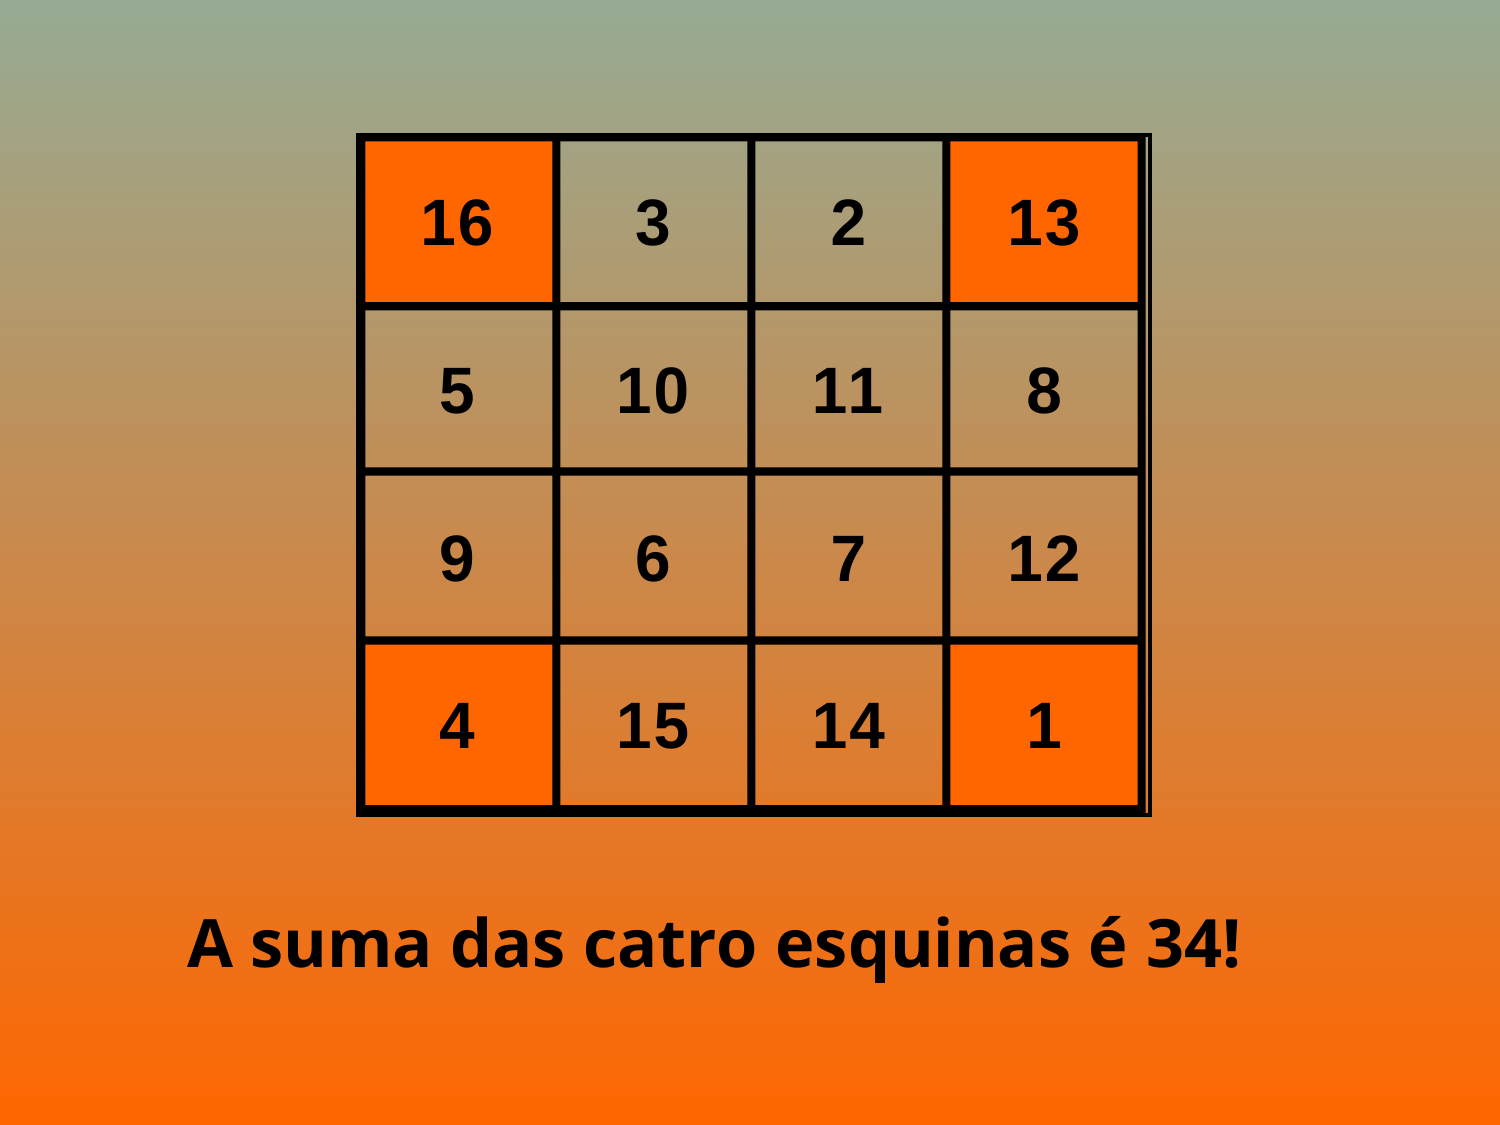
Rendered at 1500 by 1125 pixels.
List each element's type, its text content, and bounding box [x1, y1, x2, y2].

chart [360, 137, 1148, 813]
text_box A suma das catro esquinas é 34! [172, 893, 1257, 989]
